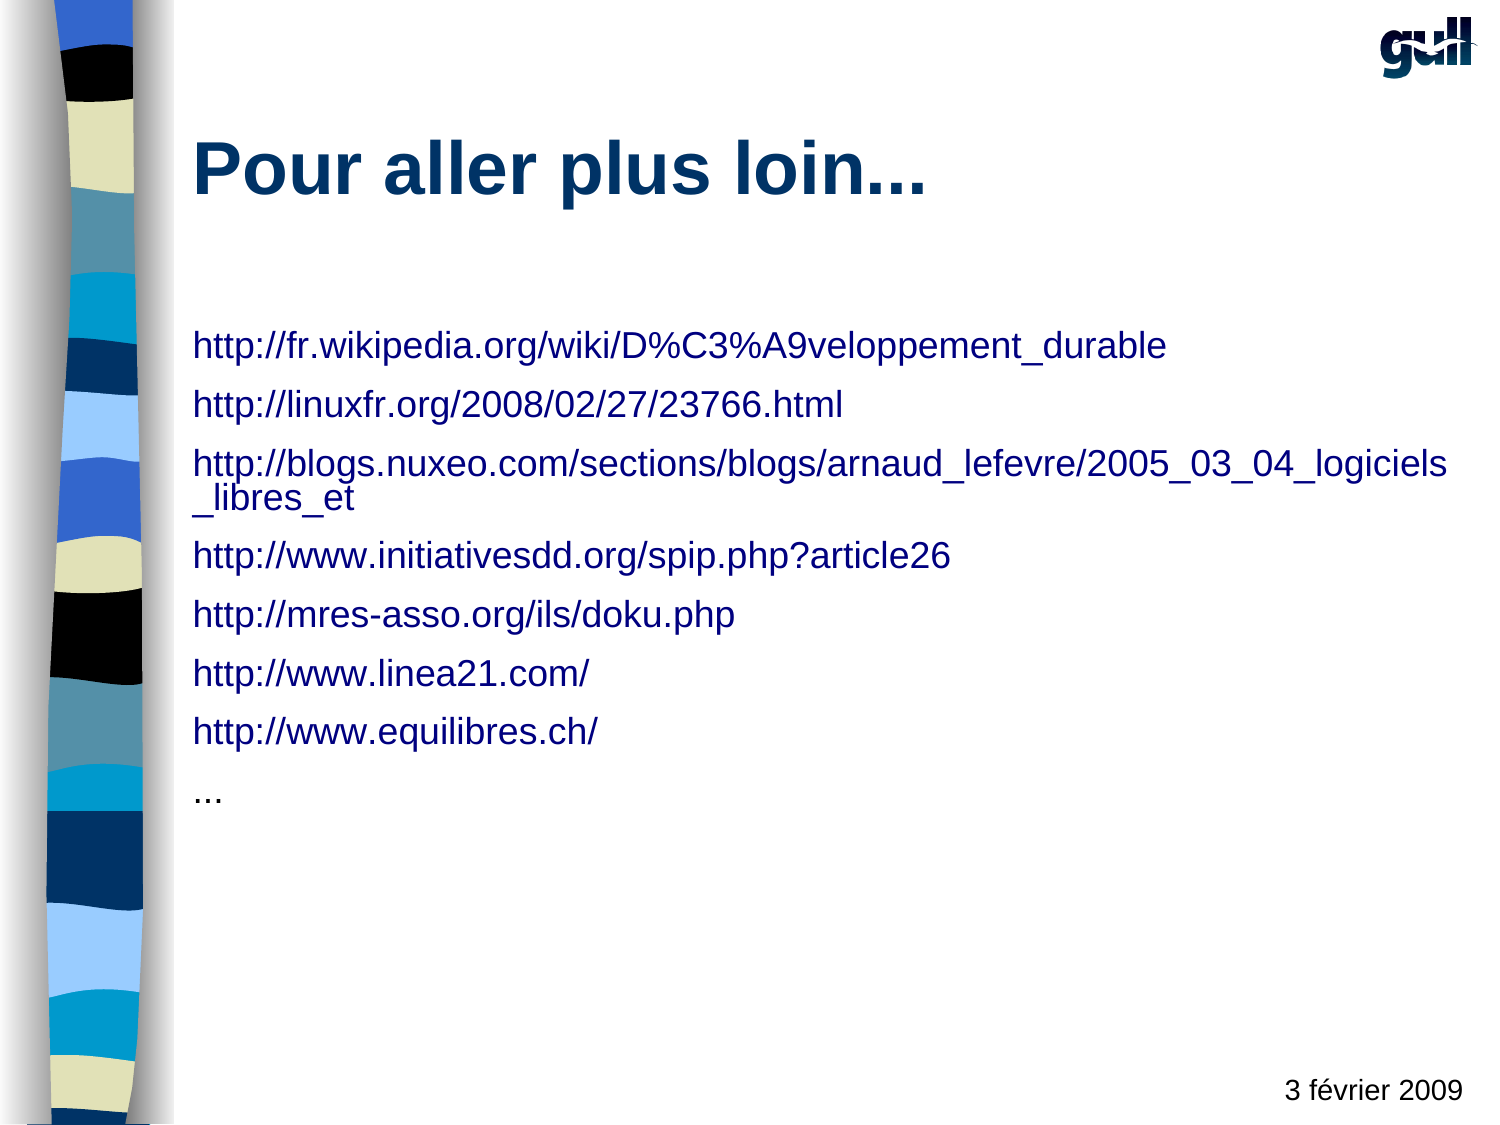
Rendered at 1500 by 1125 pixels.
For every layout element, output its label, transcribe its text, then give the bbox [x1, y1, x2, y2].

picture [1358, 2, 1500, 102]
title Pour aller plus loin... [192, 78, 1306, 260]
list http://fr.wikipedia.org/wiki/D%C3%A9veloppement_durable http://linuxfr.org/2008/02/27/23766.html http://blogs.nuxeo.com/sections/blogs/arnaud_lefevre/2005_03_04_logiciels_libres_et http://www.initiativesdd.org/spip.php?article26 http://mres-asso.org/ils/doku.php http://www.linea21.com/ http://www.equilibres.ch/ ... [192, 324, 1468, 1006]
